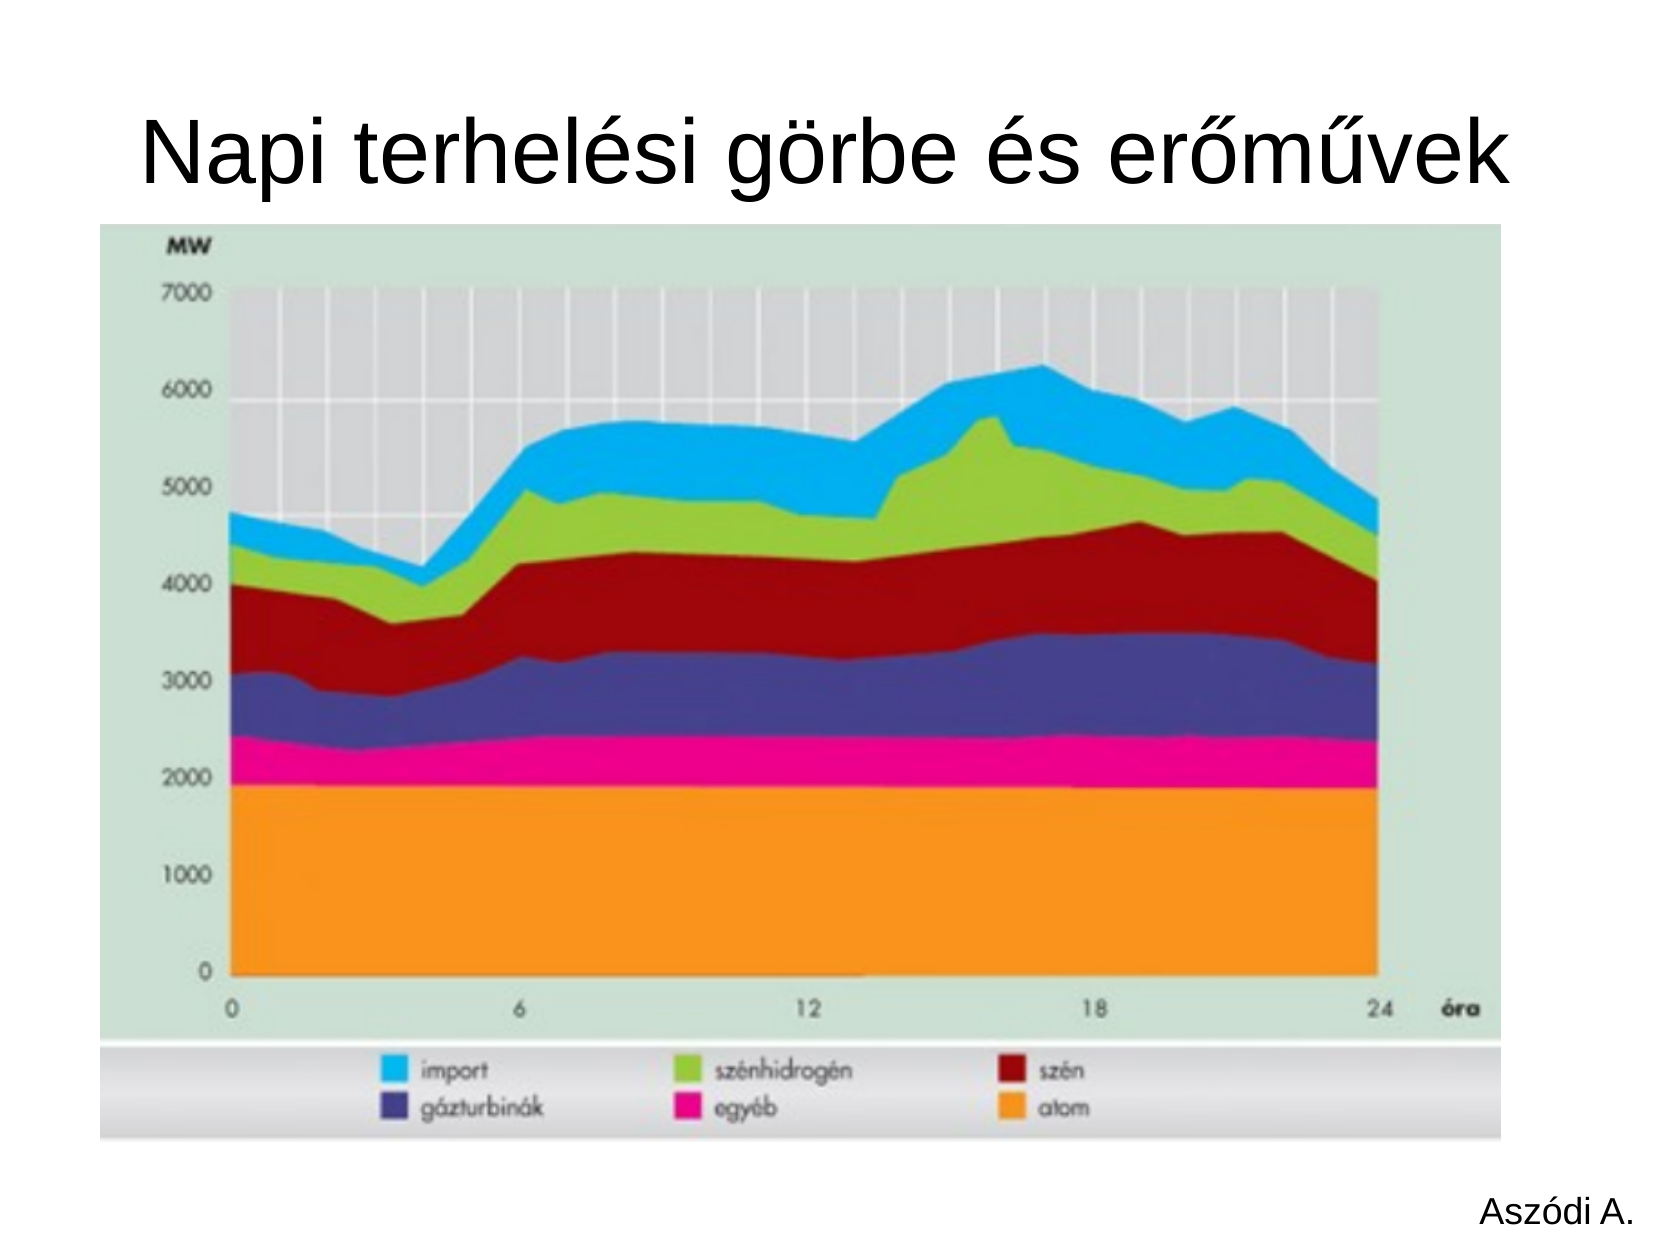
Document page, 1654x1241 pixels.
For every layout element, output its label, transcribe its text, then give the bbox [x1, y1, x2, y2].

title Napi terhelési görbe és erőművek [82, 49, 1570, 256]
text_box Aszódi A. [1464, 1183, 1654, 1241]
picture [100, 224, 1501, 1143]
